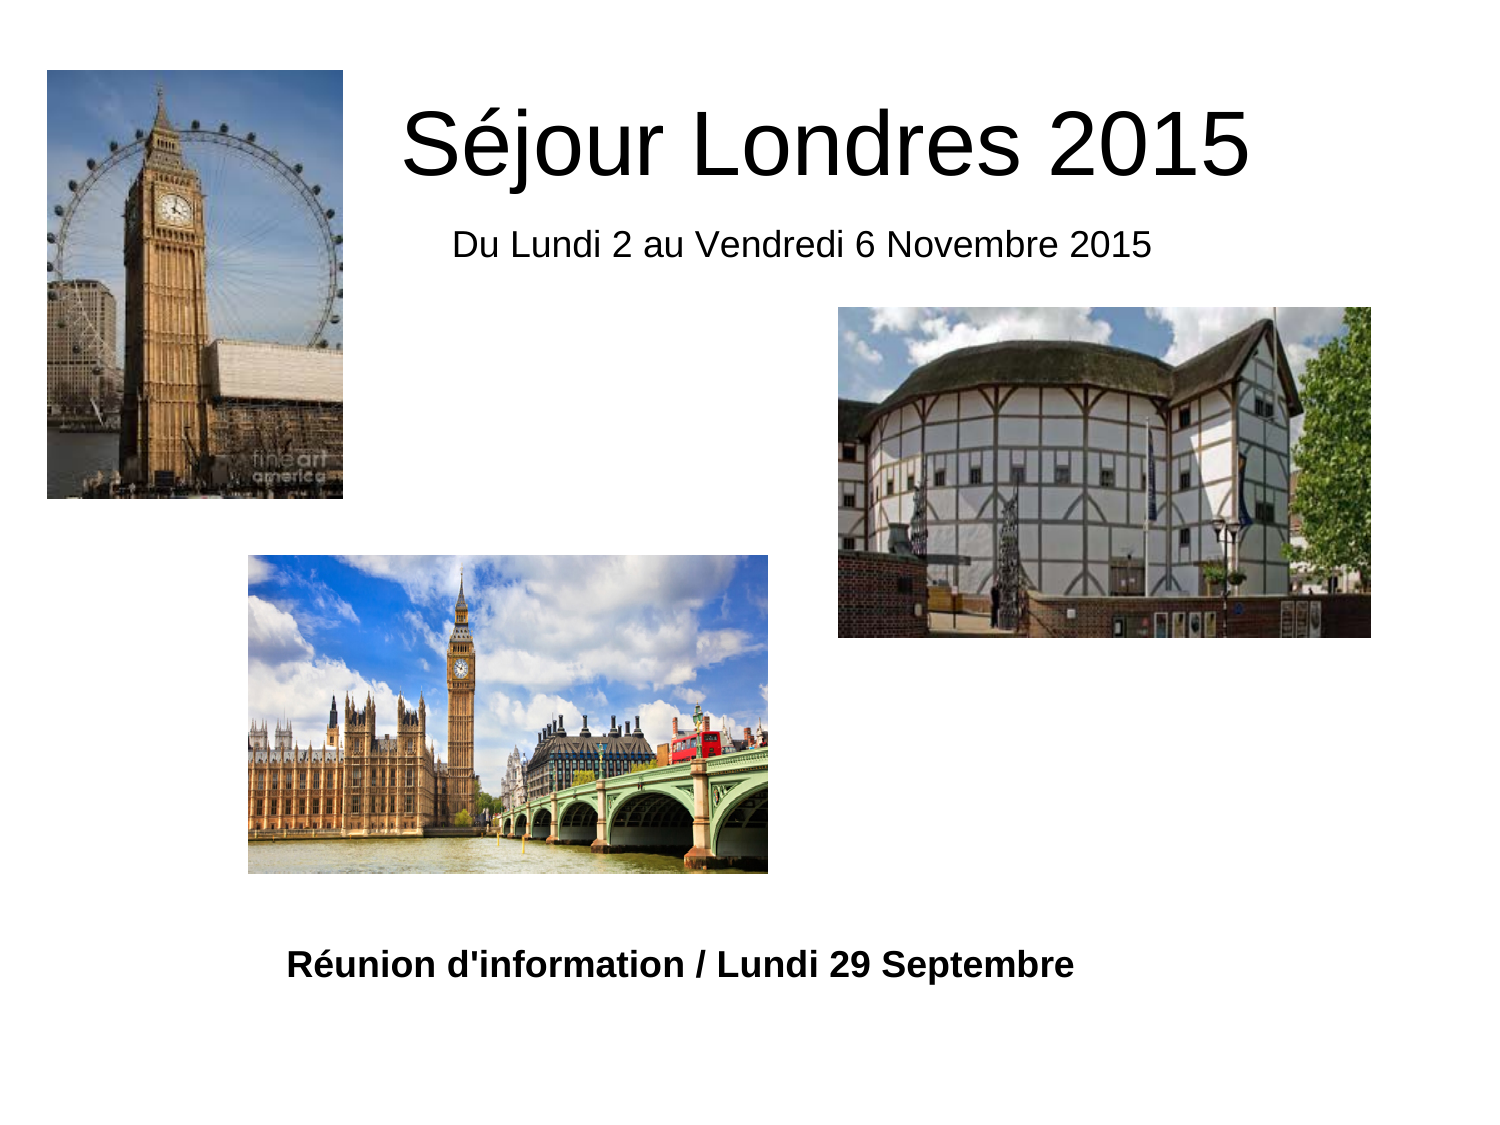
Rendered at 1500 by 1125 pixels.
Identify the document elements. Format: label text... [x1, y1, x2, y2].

text_box Du Lundi 2 au Vendredi 6 Novembre 2015 [437, 212, 1193, 318]
text_box Réunion d'information / Lundi 29 Septembre [271, 933, 1276, 1038]
picture [838, 307, 1371, 638]
picture [47, 70, 343, 499]
picture [248, 555, 768, 875]
title Séjour Londres 2015 [75, 45, 1426, 233]
